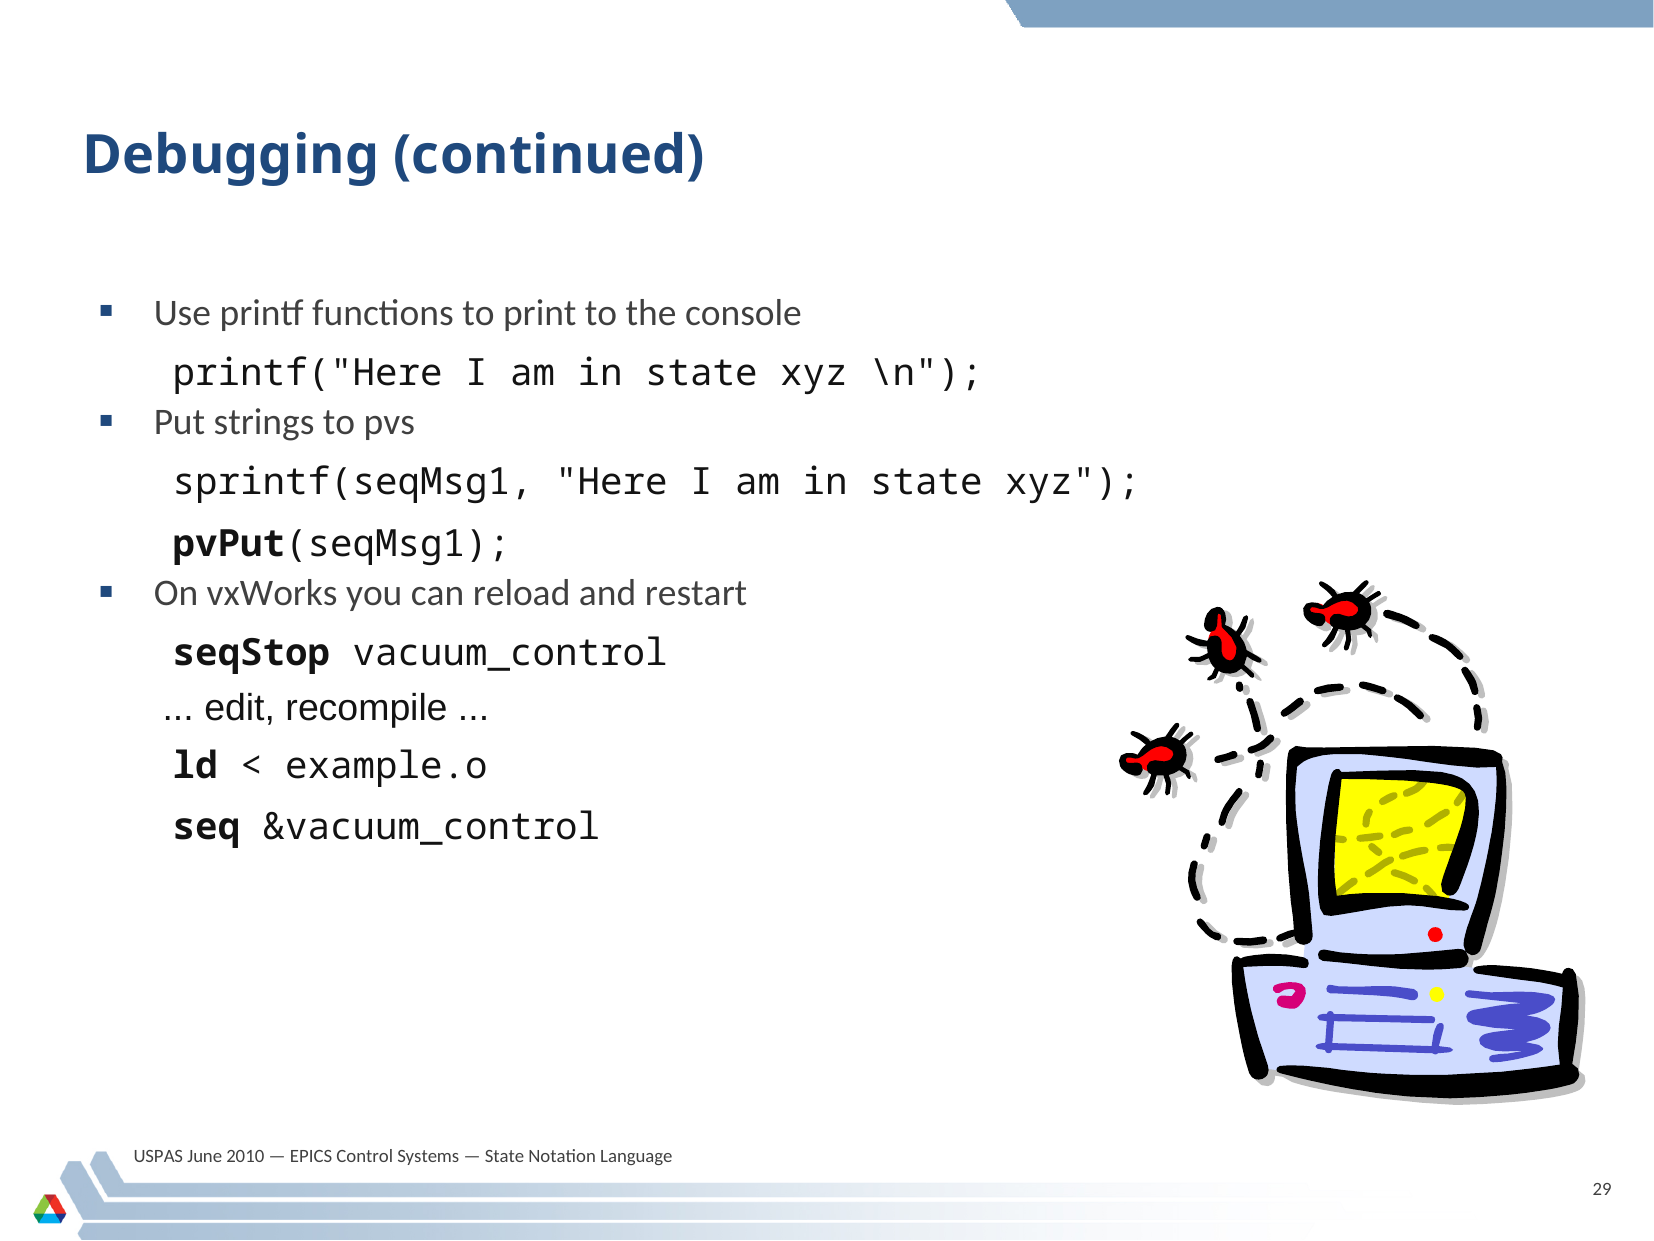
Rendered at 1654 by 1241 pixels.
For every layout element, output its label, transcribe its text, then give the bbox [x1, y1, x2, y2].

list Use printf functions to print to the console printf("Here I am in state xyz \n"); Put strings to pvs sprintf(seqMsg1, "Here I am in state xyz"); pvPut(seqMsg1); On vxWorks you can reload and restart seqStop vacuum_control ... edit, recompile ... ld < example.o seq &vacuum_control [82, 289, 1571, 1124]
picture [0, 0, 1654, 29]
picture [1118, 578, 1591, 1110]
picture [0, 1143, 1654, 1240]
title Debugging (continued) [82, 49, 1571, 257]
